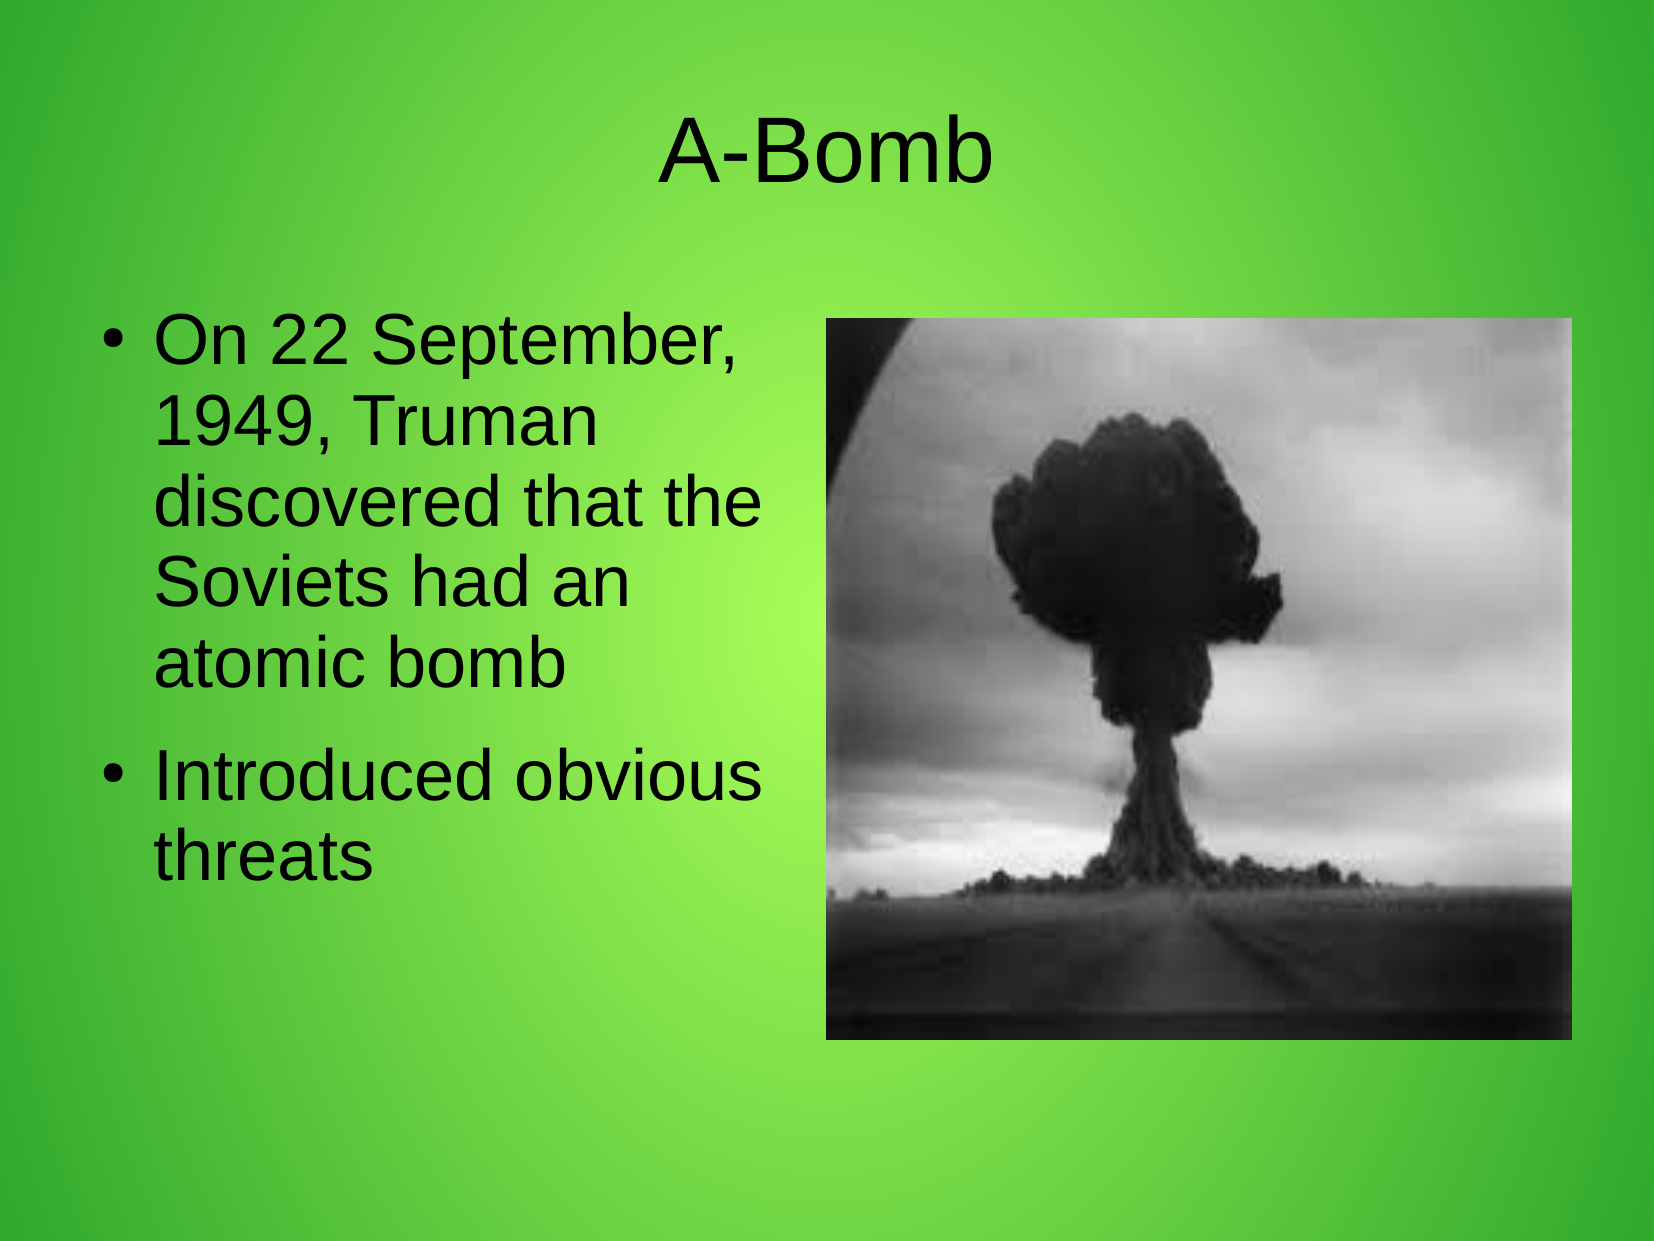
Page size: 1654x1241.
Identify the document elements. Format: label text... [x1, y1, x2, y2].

title A-Bomb [82, 47, 1571, 252]
list On 22 September, 1949, Truman discovered that the Soviets had an atomic bomb Introduced obvious threats [82, 299, 809, 1019]
picture [826, 318, 1572, 1040]
